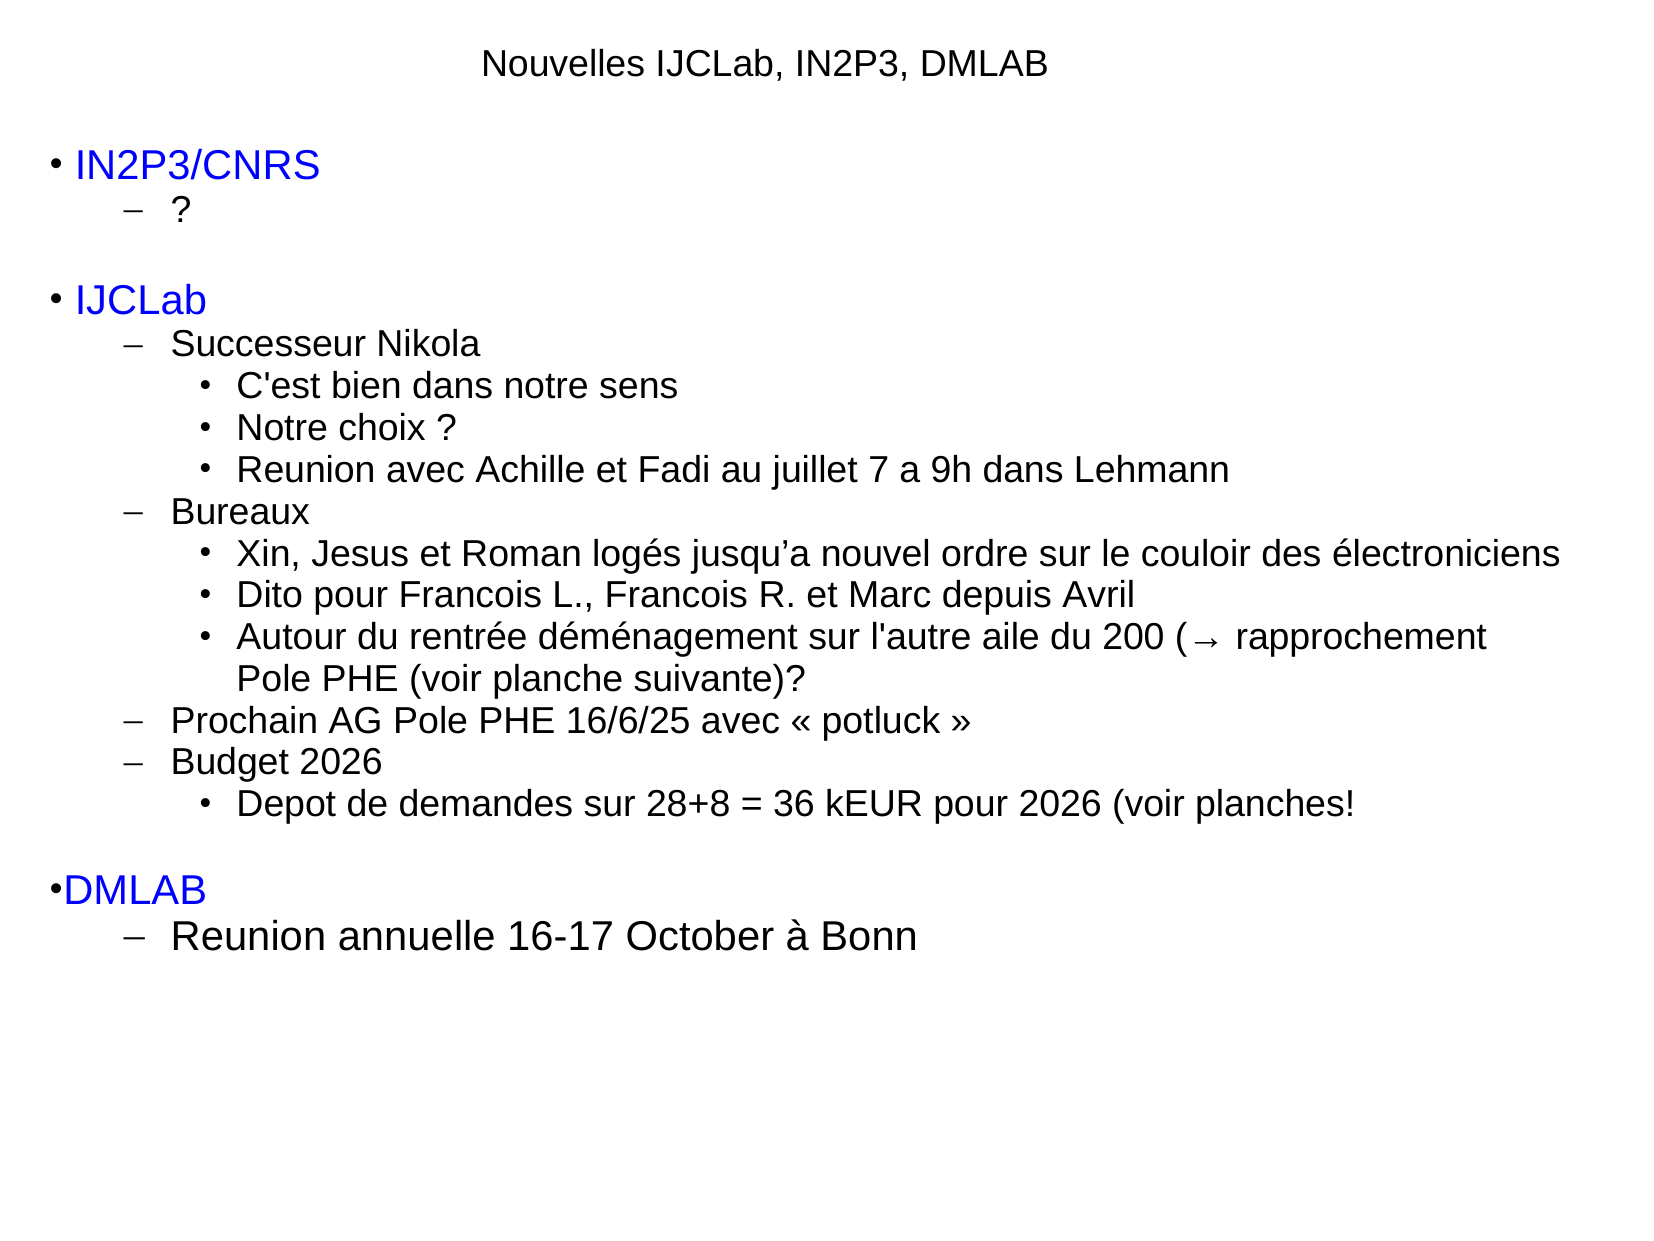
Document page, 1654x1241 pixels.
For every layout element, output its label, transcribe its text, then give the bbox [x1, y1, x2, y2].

text_box Nouvelles IJCLab, IN2P3, DMLAB [466, 35, 982, 92]
text_box IN2P3/CNRS ? IJCLab Successeur Nikola C'est bien dans notre sens Notre choix ? Reunion avec Achille et Fadi au juillet 7 a 9h dans Lehmann Bureaux Xin, Jesus et Roman logés jusqu’a nouvel ordre sur le couloir des électroniciens Dito pour Francois L., Francois R. et Marc depuis Avril Autour du rentrée déménagement sur l'autre aile du 200 (→ rapprochement Pole PHE (voir planche suivante)? Prochain AG Pole PHE 16/6/25 avec « potluck » Budget 2026 Depot de demandes sur 28+8 = 36 kEUR pour 2026 (voir planches! DMLAB Reunion annuelle 16-17 October à Bonn [34, 134, 1606, 885]
